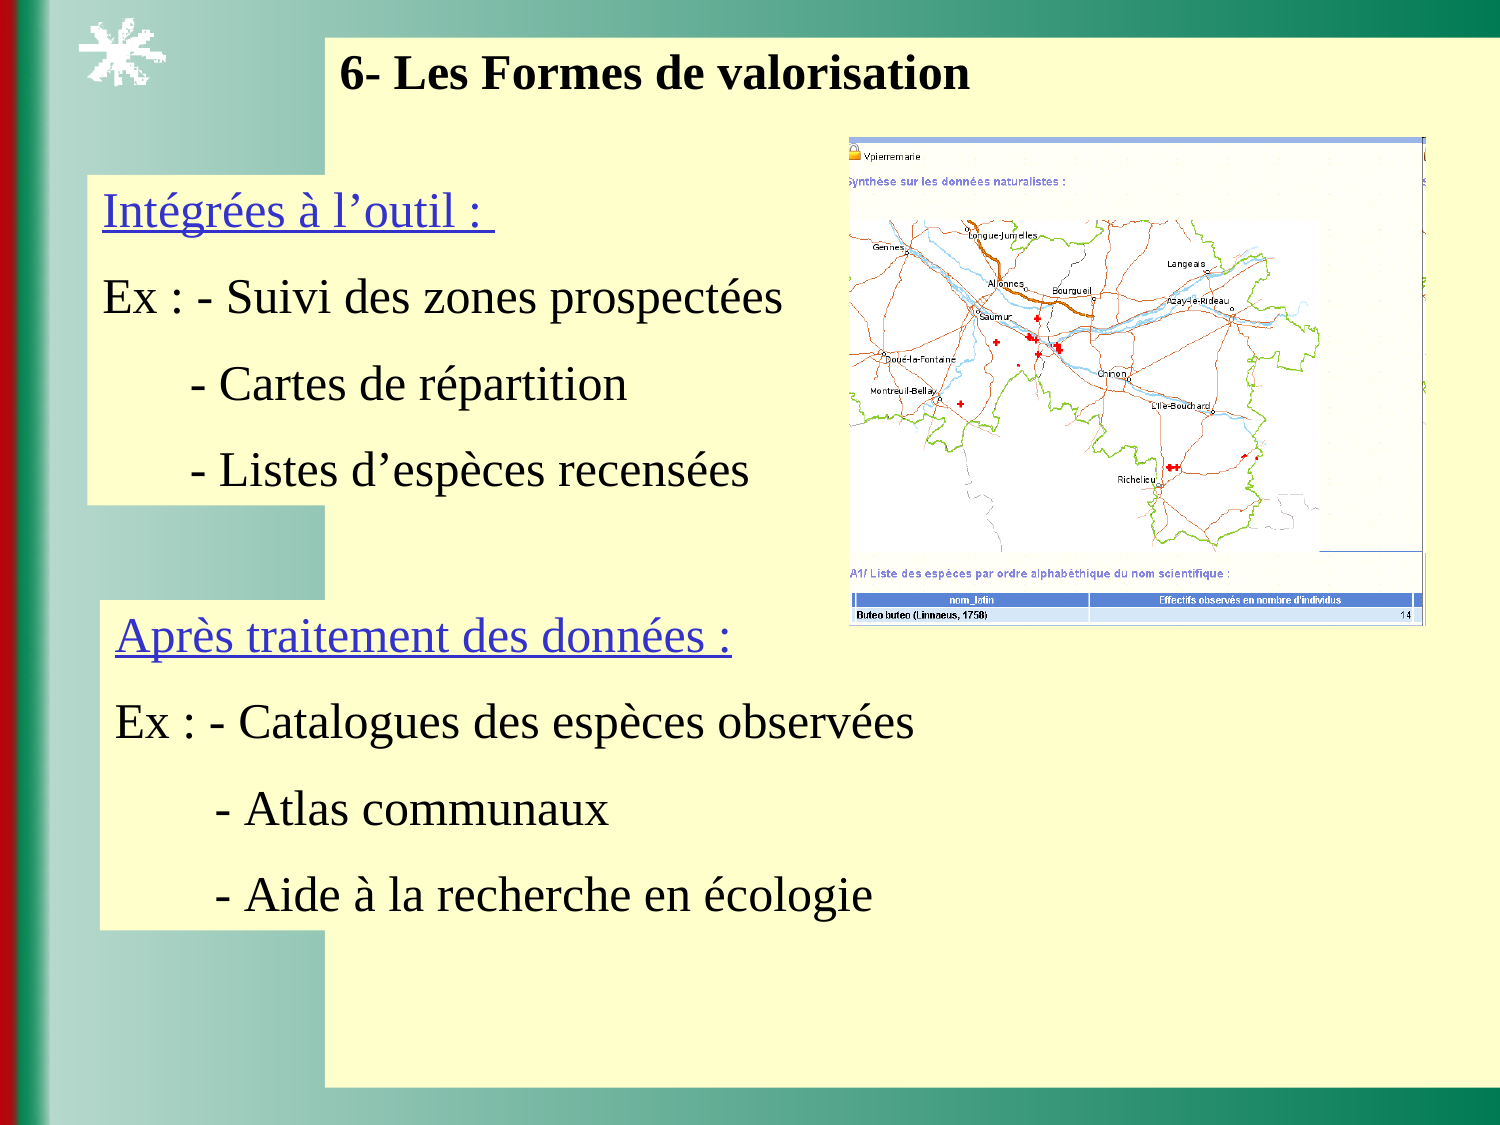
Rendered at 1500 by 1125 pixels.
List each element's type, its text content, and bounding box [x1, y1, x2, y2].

text_box 6- Les Formes de valorisation [324, 37, 1113, 109]
text_box Intégrées à l’outil : Ex : - Suivi des zones prospectées - Cartes de répartition - Listes d’espèces recensées [87, 174, 849, 506]
picture [849, 137, 1426, 626]
text_box Après traitement des données : Ex : - Catalogues des espèces observées - Atlas communaux - Aide à la recherche en écologie [99, 600, 975, 931]
